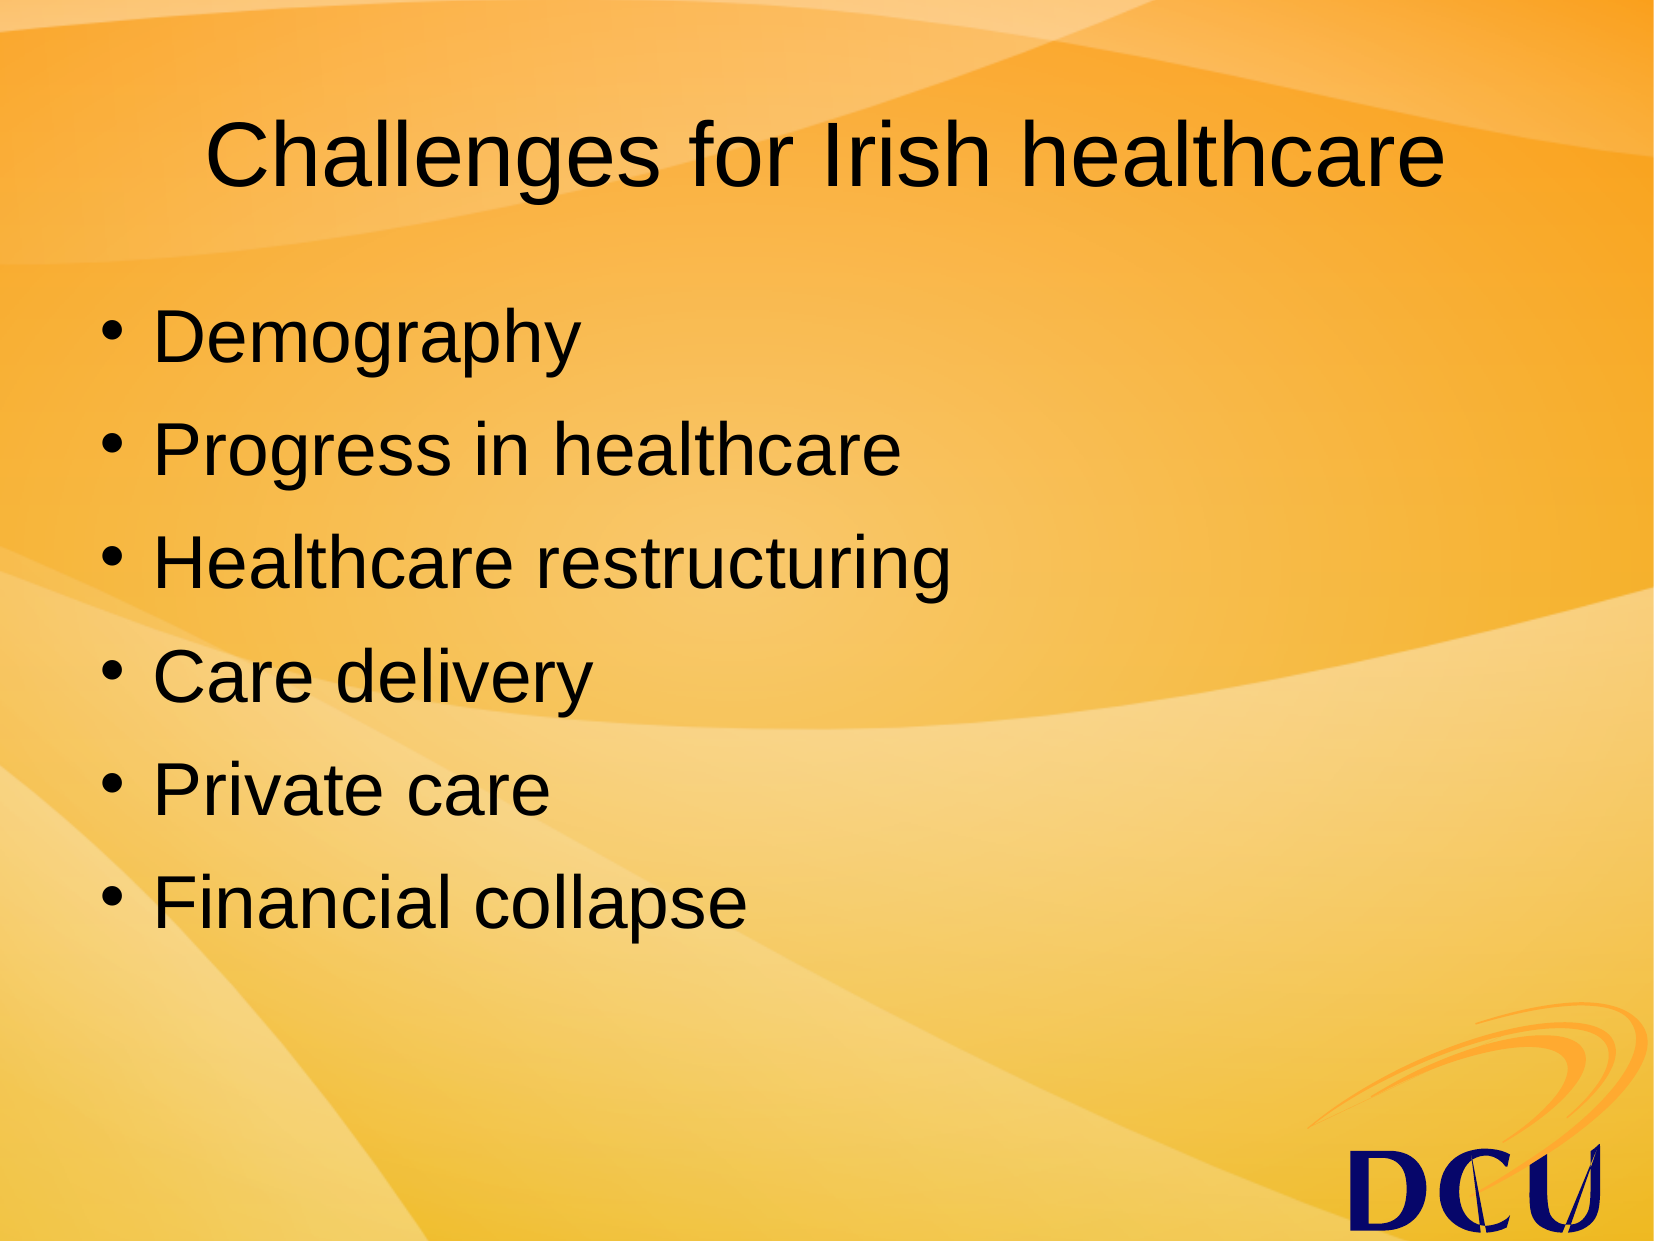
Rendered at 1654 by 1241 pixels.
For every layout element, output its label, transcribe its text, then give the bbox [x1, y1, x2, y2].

picture [0, 0, 1654, 1241]
list Demography Progress in healthcare Healthcare restructuring Care delivery Private care Financial collapse [82, 290, 1571, 1109]
title Challenges for Irish healthcare [82, 56, 1571, 249]
